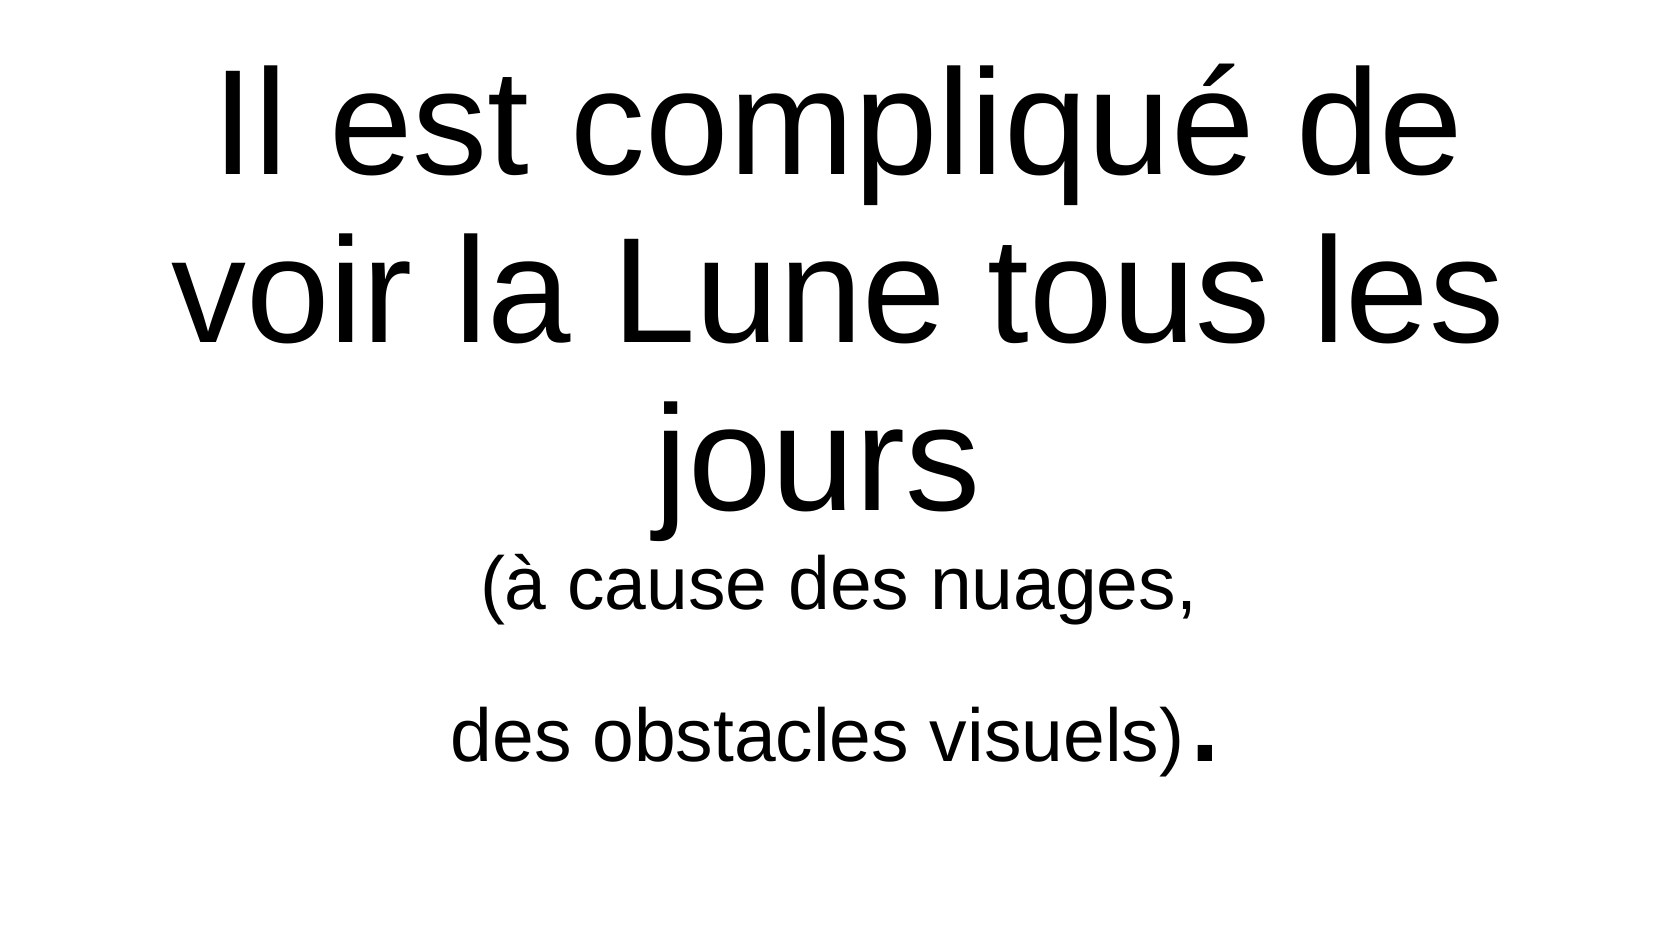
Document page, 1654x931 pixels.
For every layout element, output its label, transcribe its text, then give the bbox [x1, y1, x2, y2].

subtitle Il est compliqué de voir la Lune tous les jours (à cause des nuages, des obstacles visuels). [94, 29, 1583, 804]
